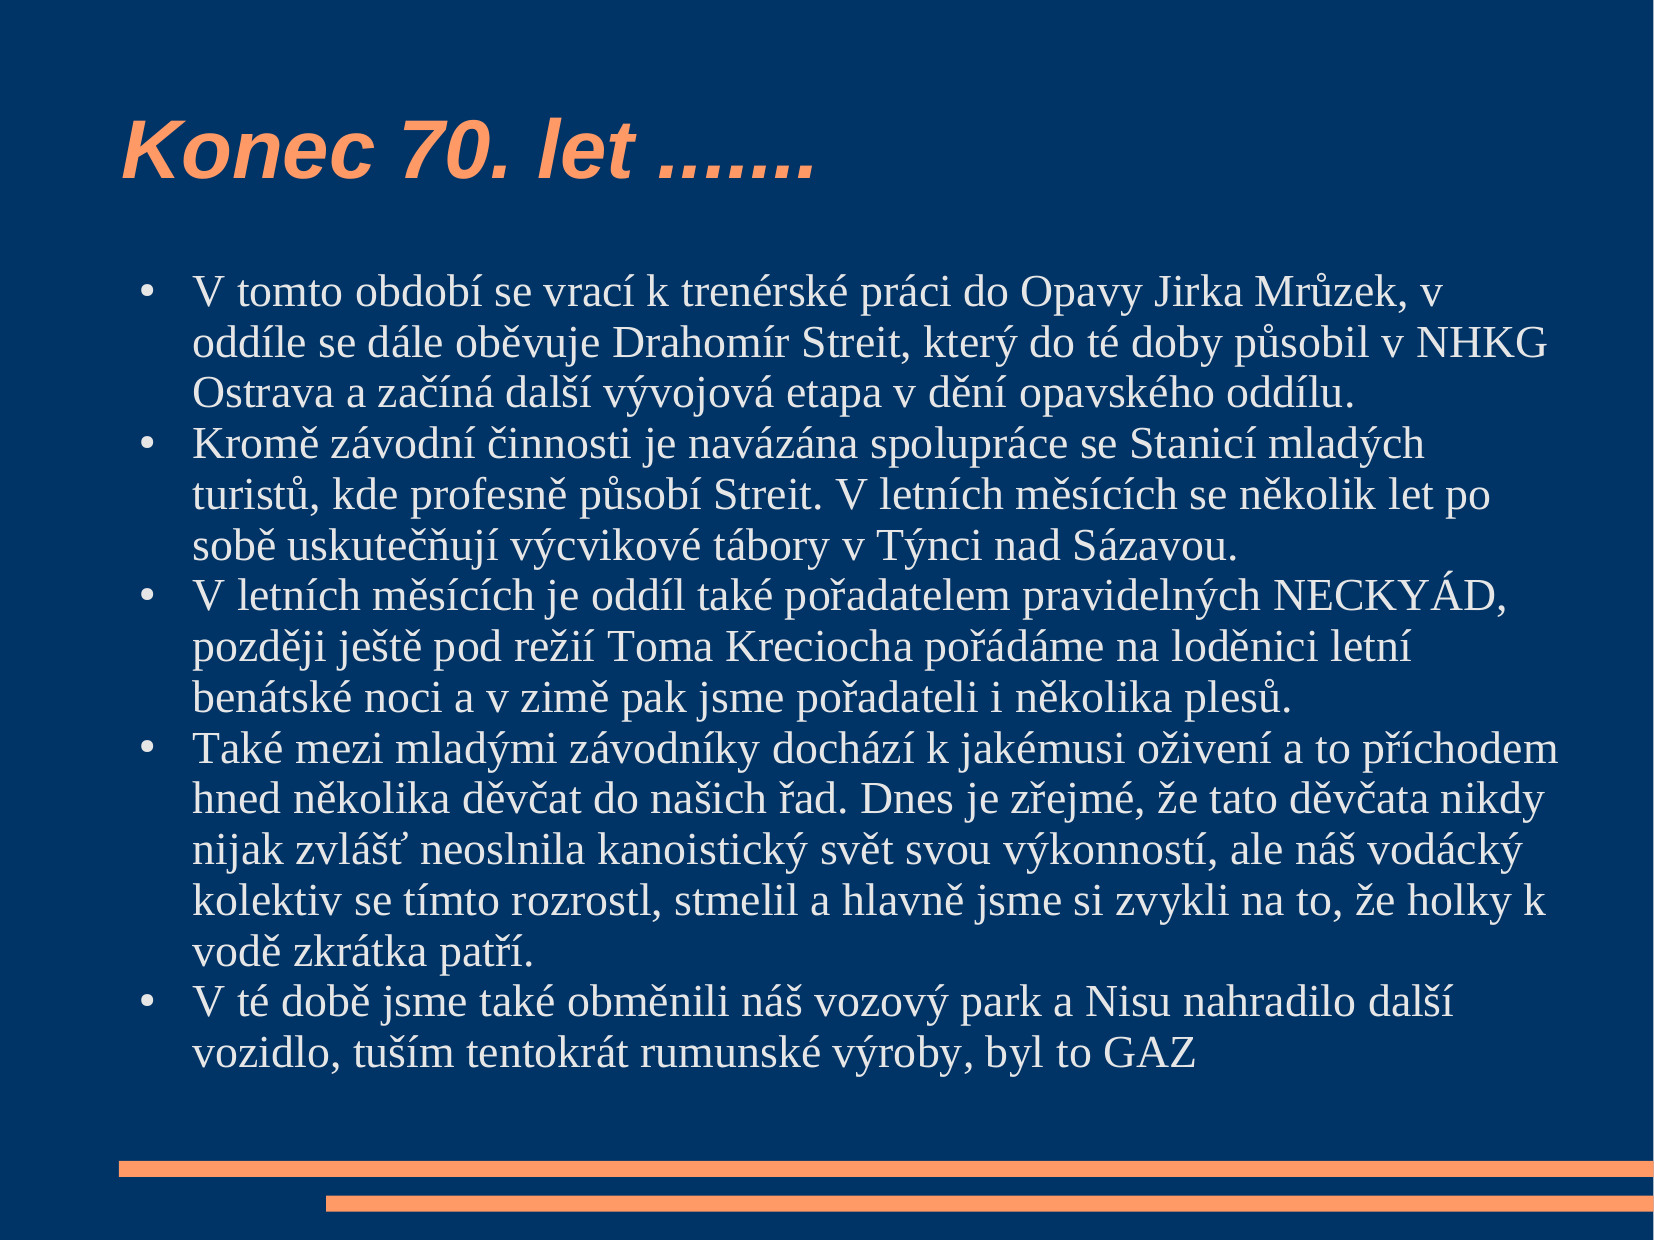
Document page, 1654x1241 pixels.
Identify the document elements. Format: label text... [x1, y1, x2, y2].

list V tomto období se vrací k trenérské práci do Opavy Jirka Mrůzek, v oddíle se dále oběvuje Drahomír Streit, který do té doby působil v NHKG Ostrava a začíná další vývojová etapa v dění opavského oddílu. Kromě závodní činnosti je navázána spolupráce se Stanicí mladých turistů, kde profesně působí Streit. V letních měsících se několik let po sobě uskutečňují výcvikové tábory v Týnci nad Sázavou. V letních měsících je oddíl také pořadatelem pravidelných NECKYÁD, později ještě pod režií Toma Kreciocha pořádáme na loděnici letní benátské noci a v zimě pak jsme pořadateli i několika plesů. Také mezi mladými závodníky dochází k jakémusi oživení a to příchodem hned několika děvčat do našich řad. Dnes je zřejmé, že tato děvčata nikdy nijak zvlášť neoslnila kanoistický svět svou výkonností, ale náš vodácký kolektiv se tímto rozrostl, stmelil a hlavně jsme si zvykli na to, že holky k vodě zkrátka patří. V té době jsme také obměnili náš vozový park a Nisu nahradilo další vozidlo, tuším tentokrát rumunské výroby, byl to GAZ [121, 265, 1561, 1152]
title Konec 70. let ....... [121, 46, 1534, 254]
